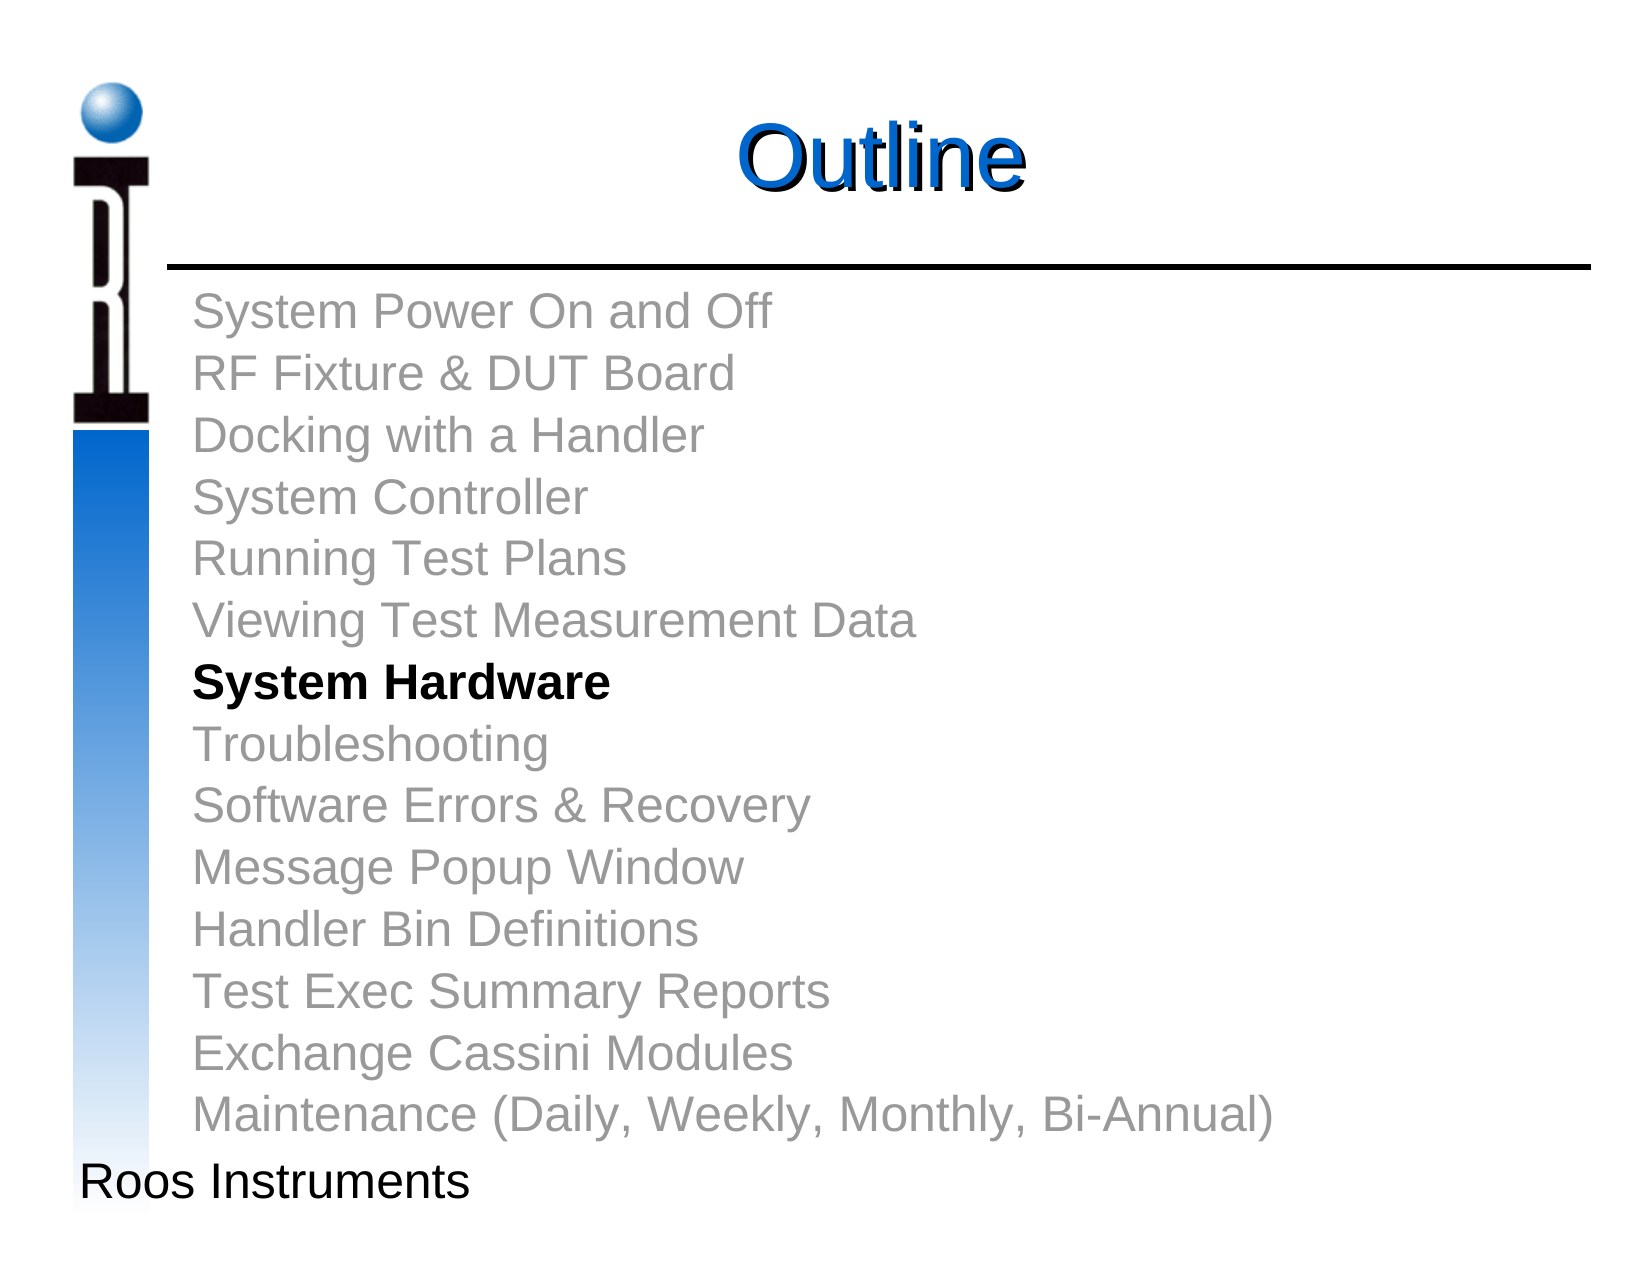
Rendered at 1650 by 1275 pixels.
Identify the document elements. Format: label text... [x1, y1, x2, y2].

picture [69, 78, 154, 430]
title Outline [171, 66, 1591, 245]
list System Power On and Off RF Fixture & DUT Board Docking with a Handler System Controller Running Test Plans Viewing Test Measurement Data System Hardware Troubleshooting Software Errors & Recovery Message Popup Window Handler Bin Definitions Test Exec Summary Reports Exchange Cassini Modules Maintenance (Daily, Weekly, Monthly, Bi-Annual) [174, 283, 1591, 1143]
